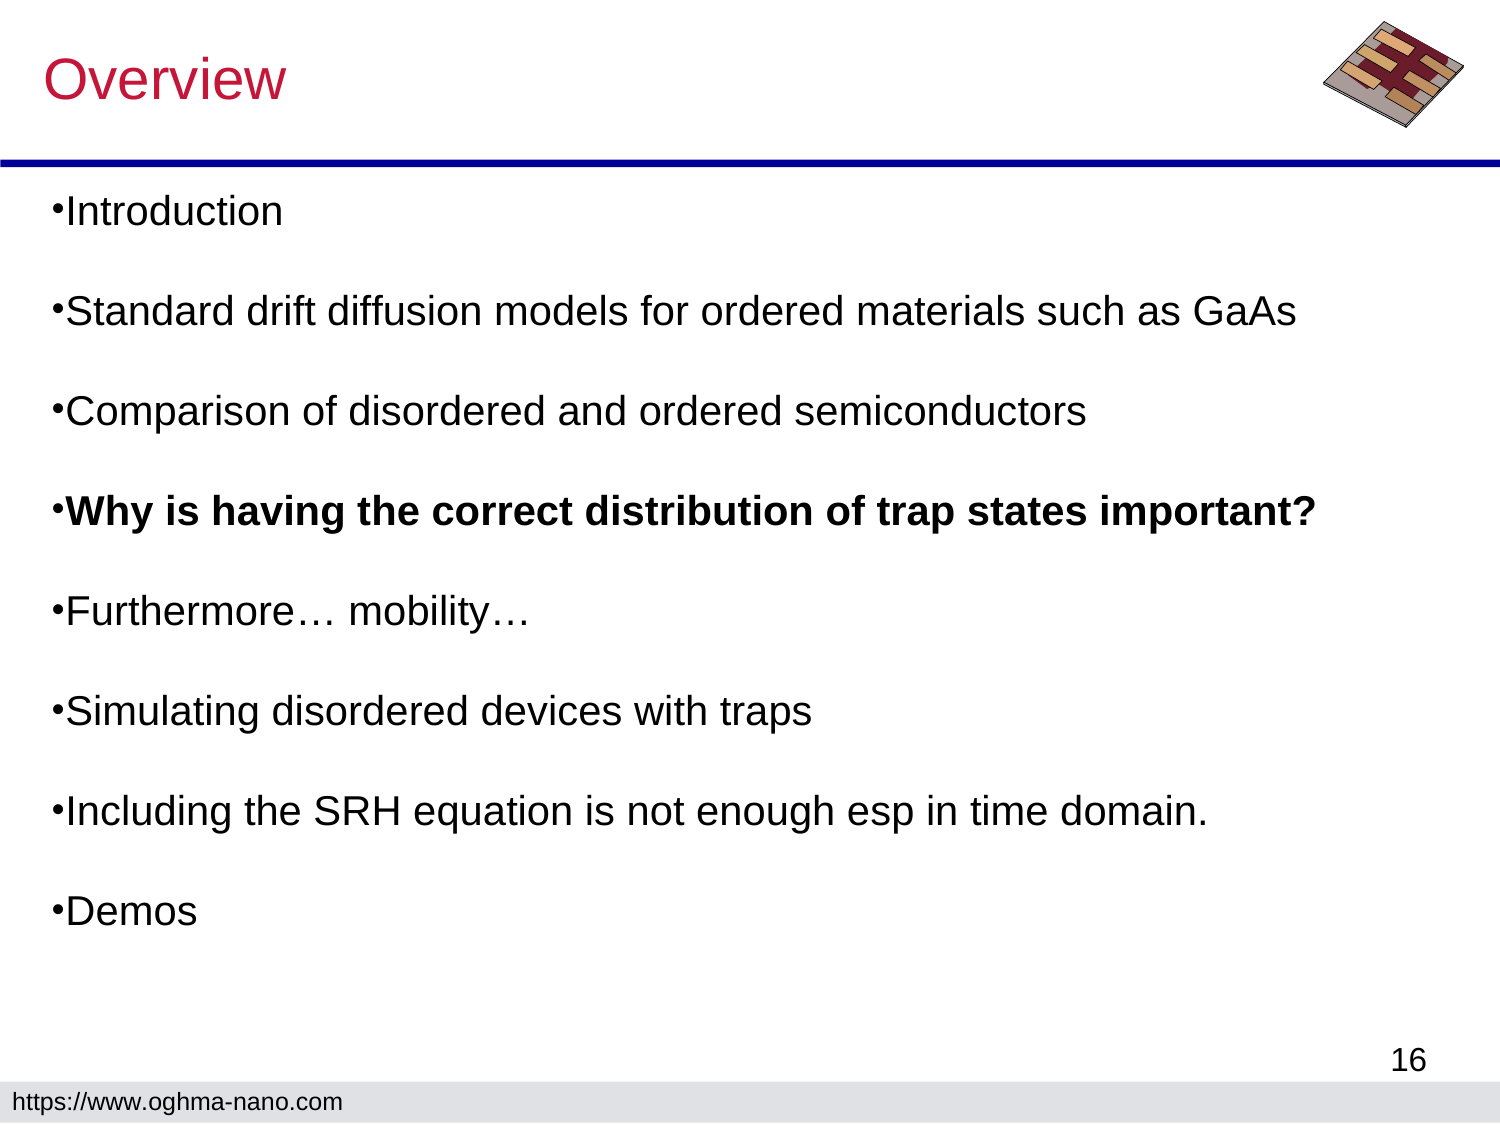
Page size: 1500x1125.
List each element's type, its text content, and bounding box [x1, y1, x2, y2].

text_box <number> [1375, 1030, 1500, 1101]
text_box Introduction Standard drift diffusion models for ordered materials such as GaAs Comparison of disordered and ordered semiconductors Why is having the correct distribution of trap states important? Furthermore… mobility… Simulating disordered devices with traps Including the SRH equation is not enough esp in time domain. Demos [36, 176, 1370, 1125]
title Overview [28, 27, 1139, 132]
